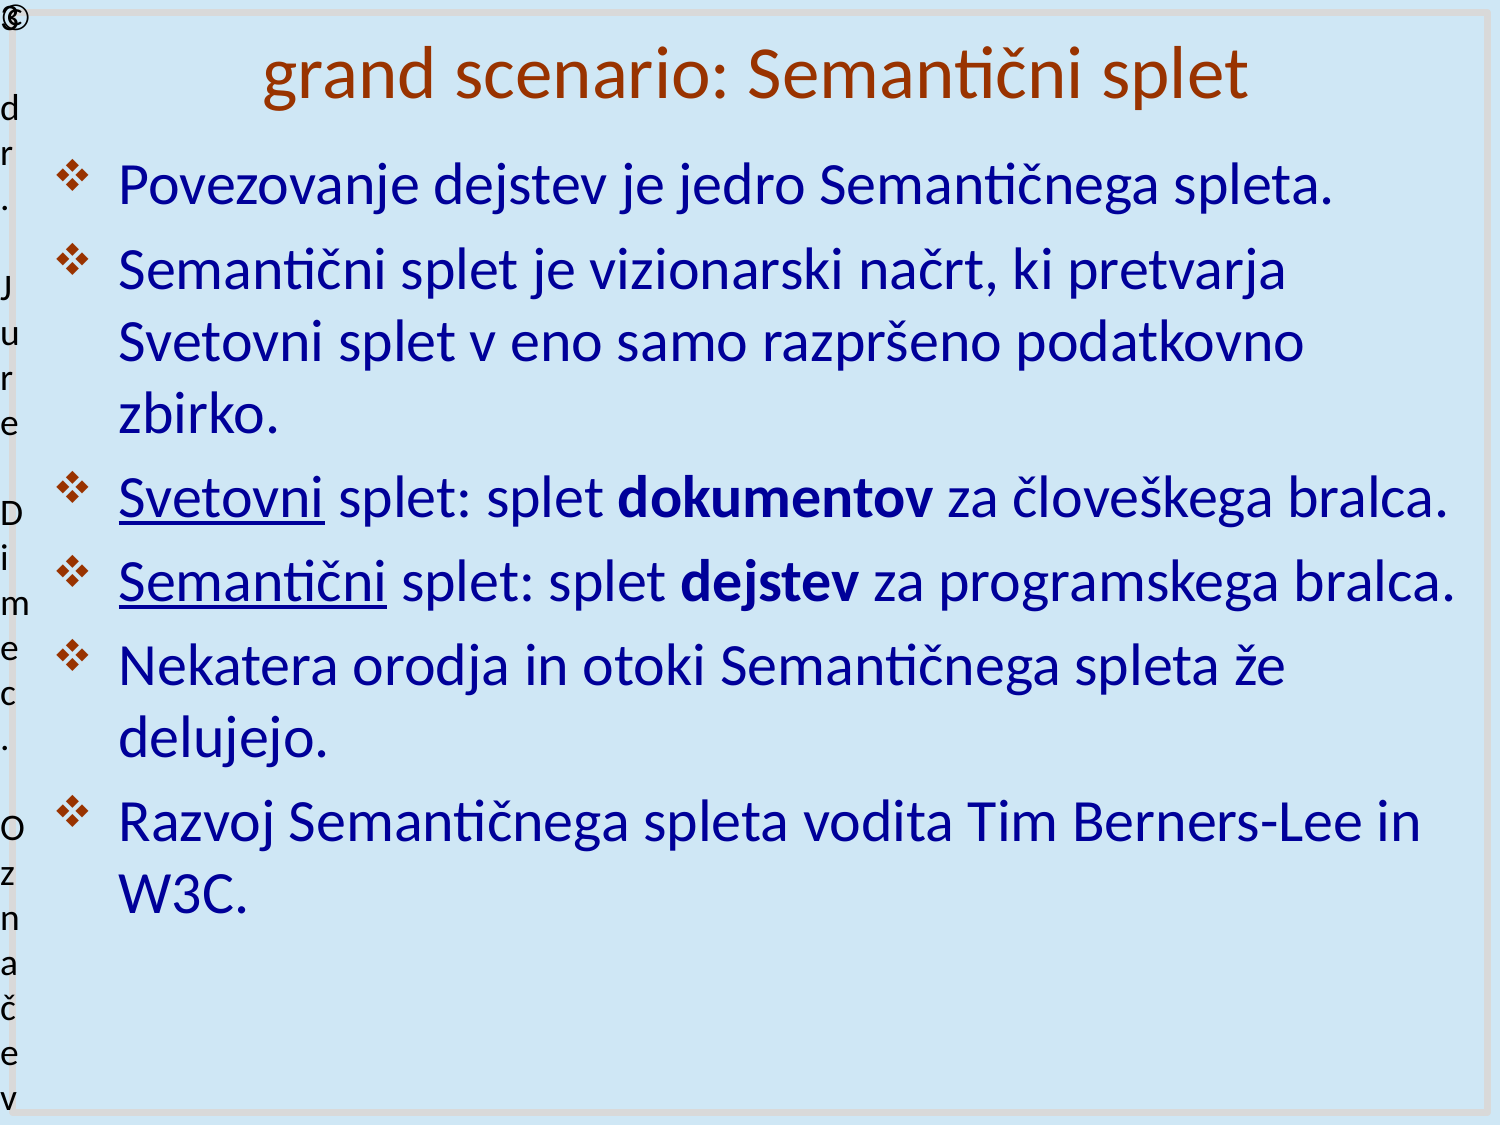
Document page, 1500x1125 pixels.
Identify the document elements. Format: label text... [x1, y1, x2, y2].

title grand scenario: Semantični splet [37, 12, 1475, 125]
list Povezovanje dejstev je jedro Semantičnega spleta. Semantični splet je vizionarski načrt, ki pretvarja Svetovni splet v eno samo razpršeno podatkovno zbirko. Svetovni splet: splet dokumentov za človeškega bralca. Semantični splet: splet dejstev za programskega bralca. Nekatera orodja in otoki Semantičnega spleta že delujejo. Razvoj Semantičnega spleta vodita Tim Berners-Lee in W3C. [37, 137, 1475, 1050]
